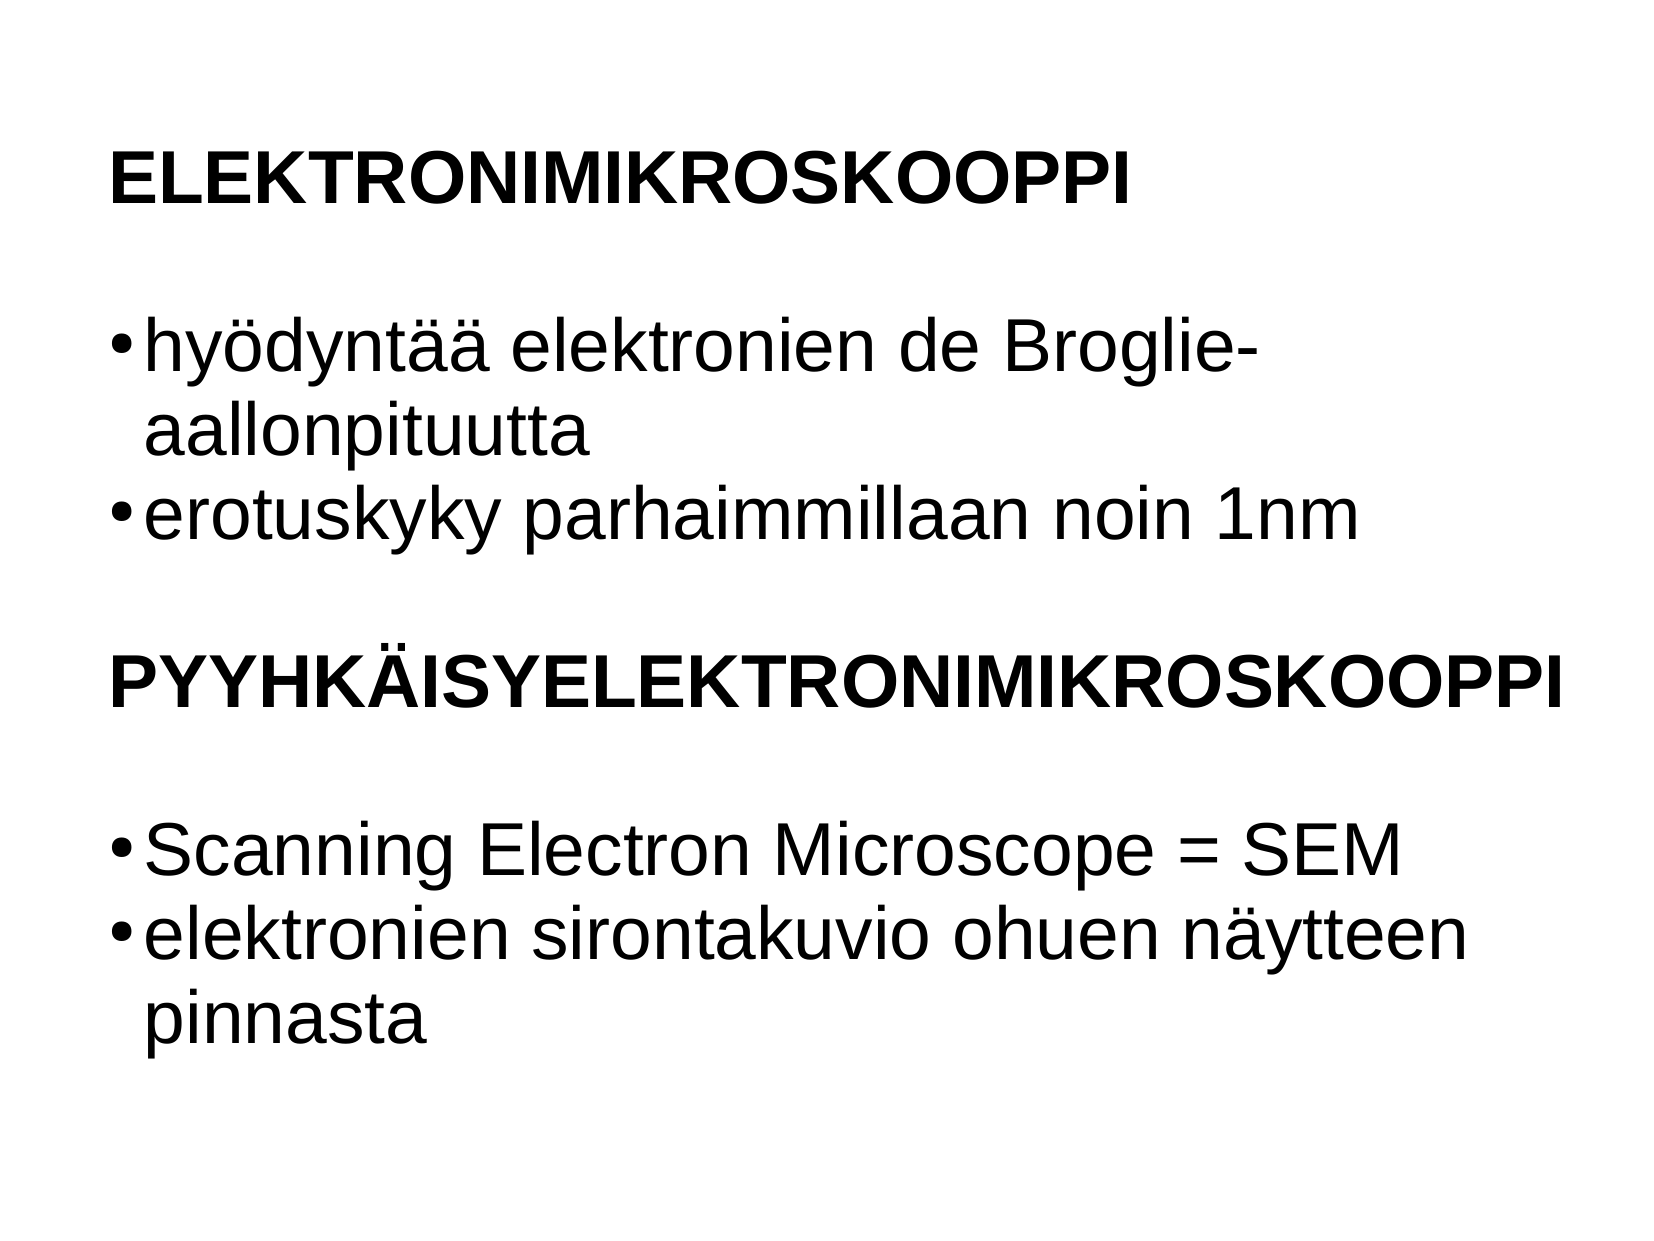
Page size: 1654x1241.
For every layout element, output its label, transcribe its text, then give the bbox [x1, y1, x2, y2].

text_box ELEKTRONIMIKROSKOOPPI hyödyntää elektronien de Broglie-aallonpituutta erotuskyky parhaimmillaan noin 1nm PYYHKÄISYELEKTRONIMIKROSKOOPPI Scanning Electron Microscope = SEM elektronien sirontakuvio ohuen näytteen pinnasta [93, 128, 1607, 1241]
